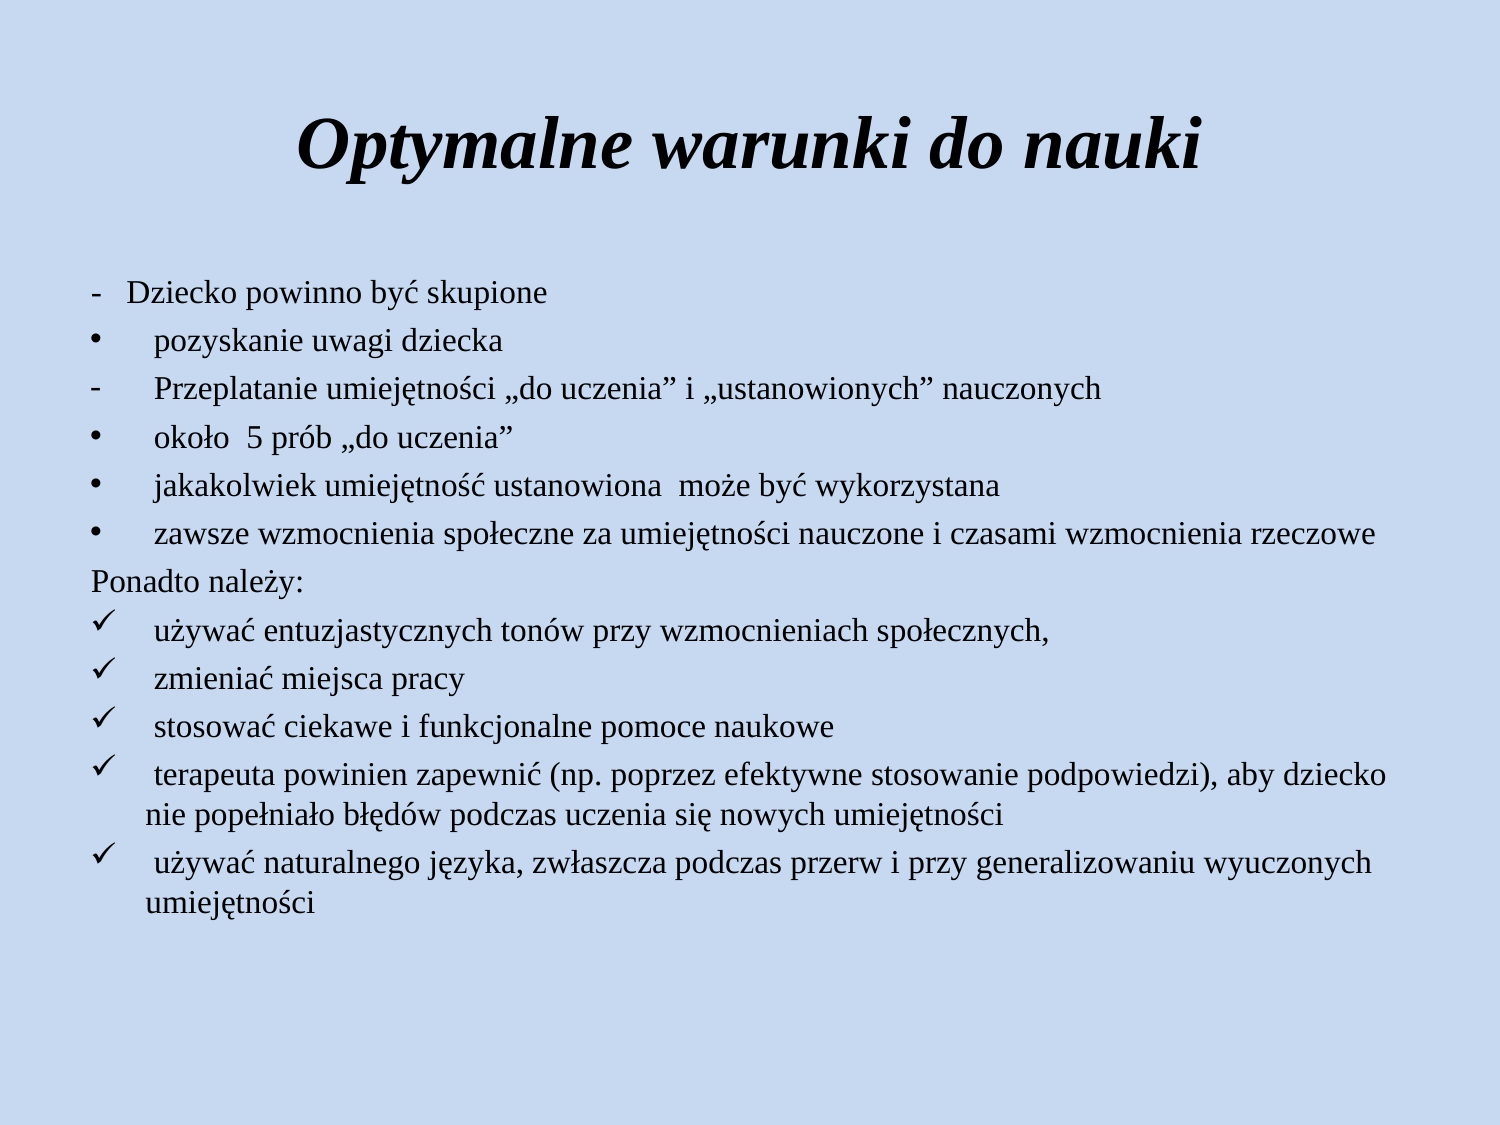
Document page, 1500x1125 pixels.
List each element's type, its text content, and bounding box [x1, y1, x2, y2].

text_box Optymalne warunki do nauki [75, 45, 1426, 233]
text_box - Dziecko powinno być skupione pozyskanie uwagi dziecka Przeplatanie umiejętności „do uczenia” i „ustanowionych” nauczonych około 5 prób „do uczenia” jakakolwiek umiejętność ustanowiona może być wykorzystana zawsze wzmocnienia społeczne za umiejętności nauczone i czasami wzmocnienia rzeczowe Ponadto należy: używać entuzjastycznych tonów przy wzmocnieniach społecznych, zmieniać miejsca pracy stosować ciekawe i funkcjonalne pomoce naukowe terapeuta powinien zapewnić (np. poprzez efektywne stosowanie podpowiedzi), aby dziecko nie popełniało błędów podczas uczenia się nowych umiejętności używać naturalnego języka, zwłaszcza podczas przerw i przy generalizowaniu wyuczonych umiejętności [75, 262, 1426, 1005]
